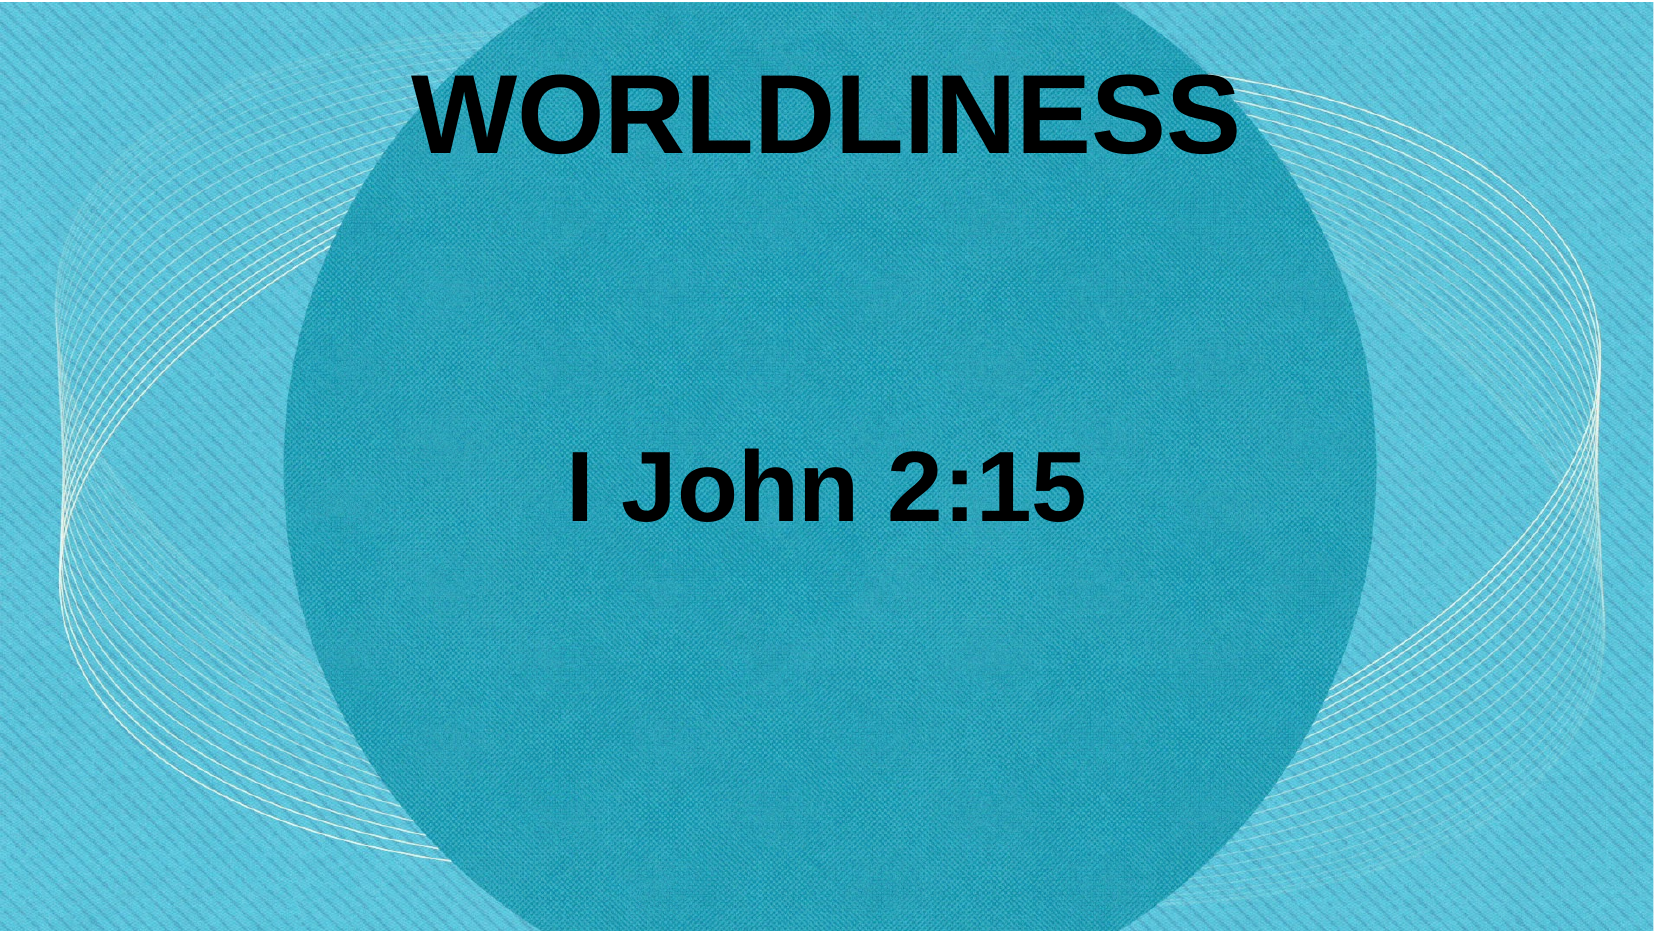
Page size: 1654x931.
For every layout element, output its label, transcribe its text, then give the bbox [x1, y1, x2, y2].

subtitle I John 2:15 [82, 217, 1571, 758]
picture [0, 2, 1654, 931]
title WORLDLINESS [82, 37, 1571, 193]
